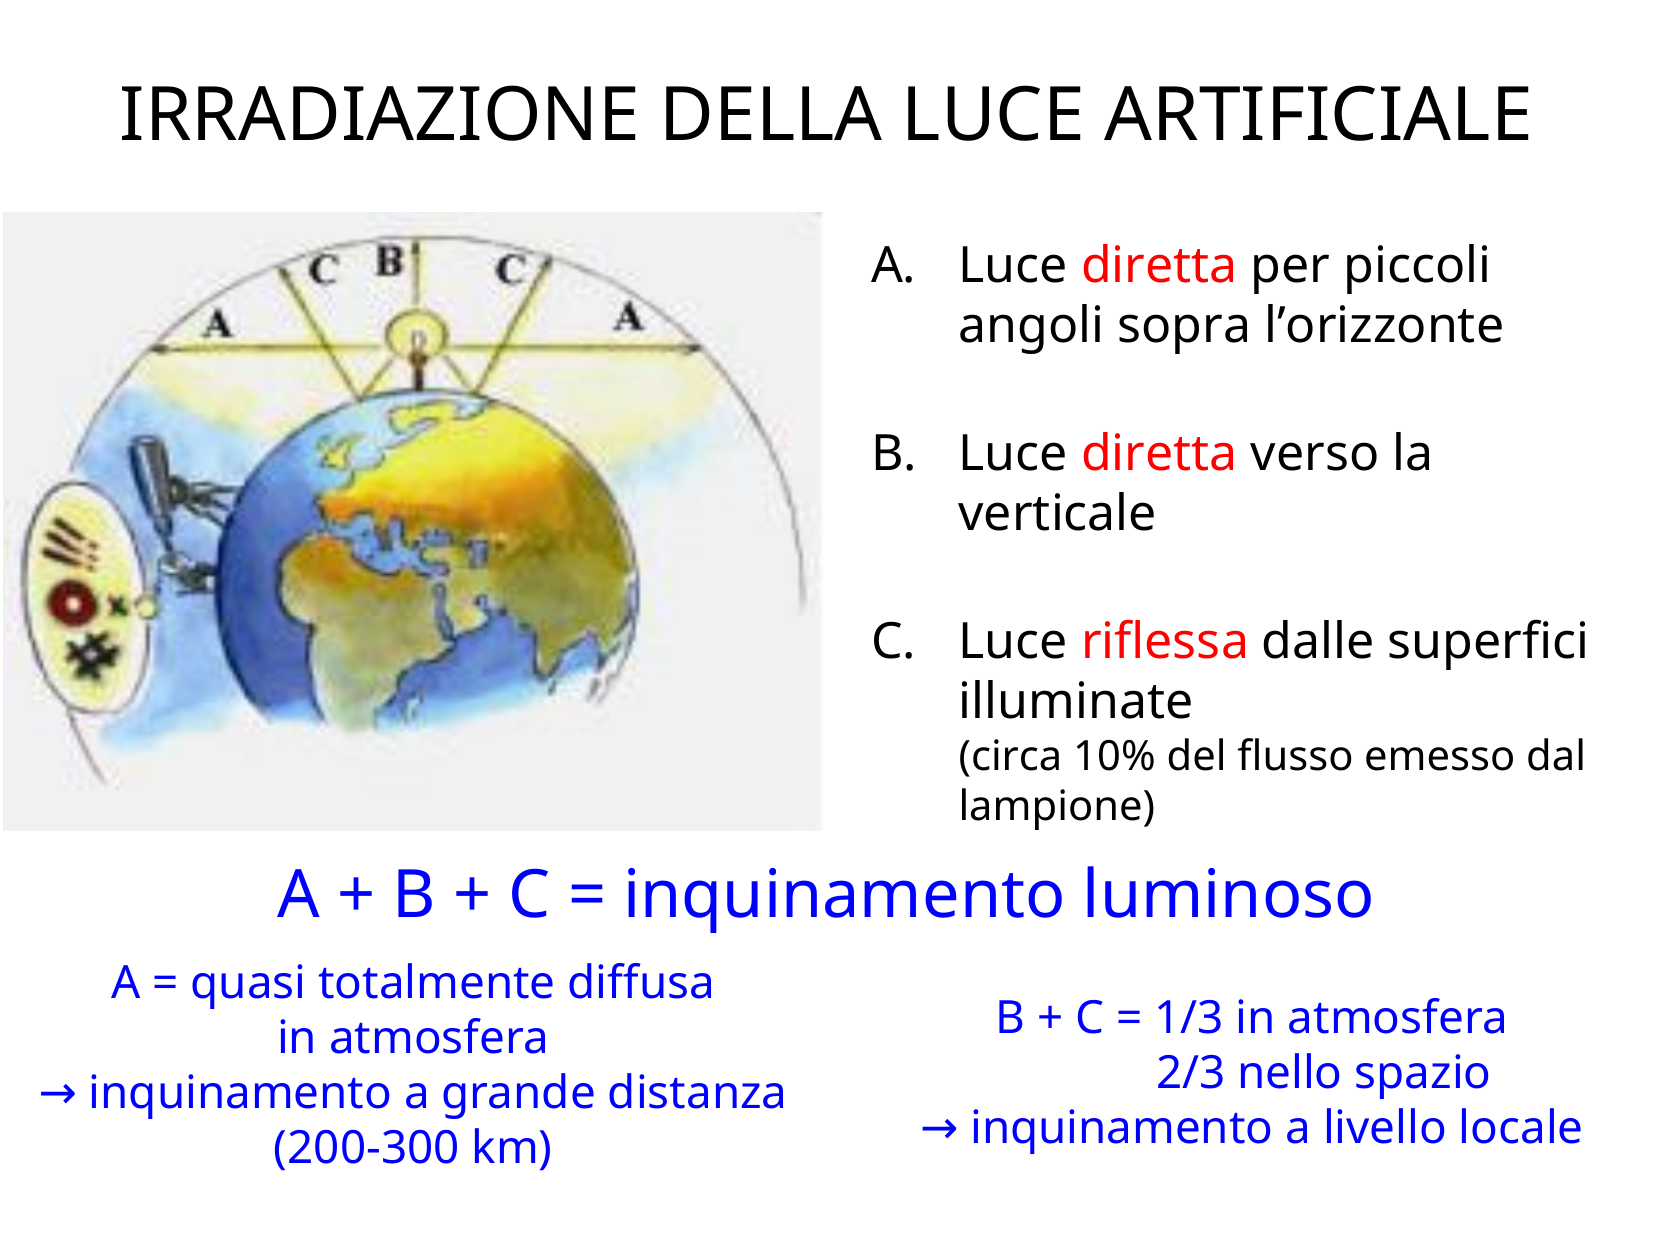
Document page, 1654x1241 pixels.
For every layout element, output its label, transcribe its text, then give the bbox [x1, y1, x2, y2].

text_box A + B + C = inquinamento luminoso [158, 852, 1496, 941]
picture [3, 212, 827, 831]
text_box A = quasi totalmente diffusa in atmosfera → inquinamento a grande distanza (200-300 km) [0, 944, 827, 1181]
title IRRADIAZIONE DELLA LUCE ARTIFICIALE [0, 44, 1654, 176]
list Luce diretta per piccoli angoli sopra l’orizzonte Luce diretta verso la verticale Luce riflessa dalle superfici illuminate (circa 10% del flusso emesso dal lampione) [856, 224, 1654, 955]
text_box B + C = 1/3 in atmosfera 2/3 nello spazio → inquinamento a livello locale [838, 980, 1654, 1161]
